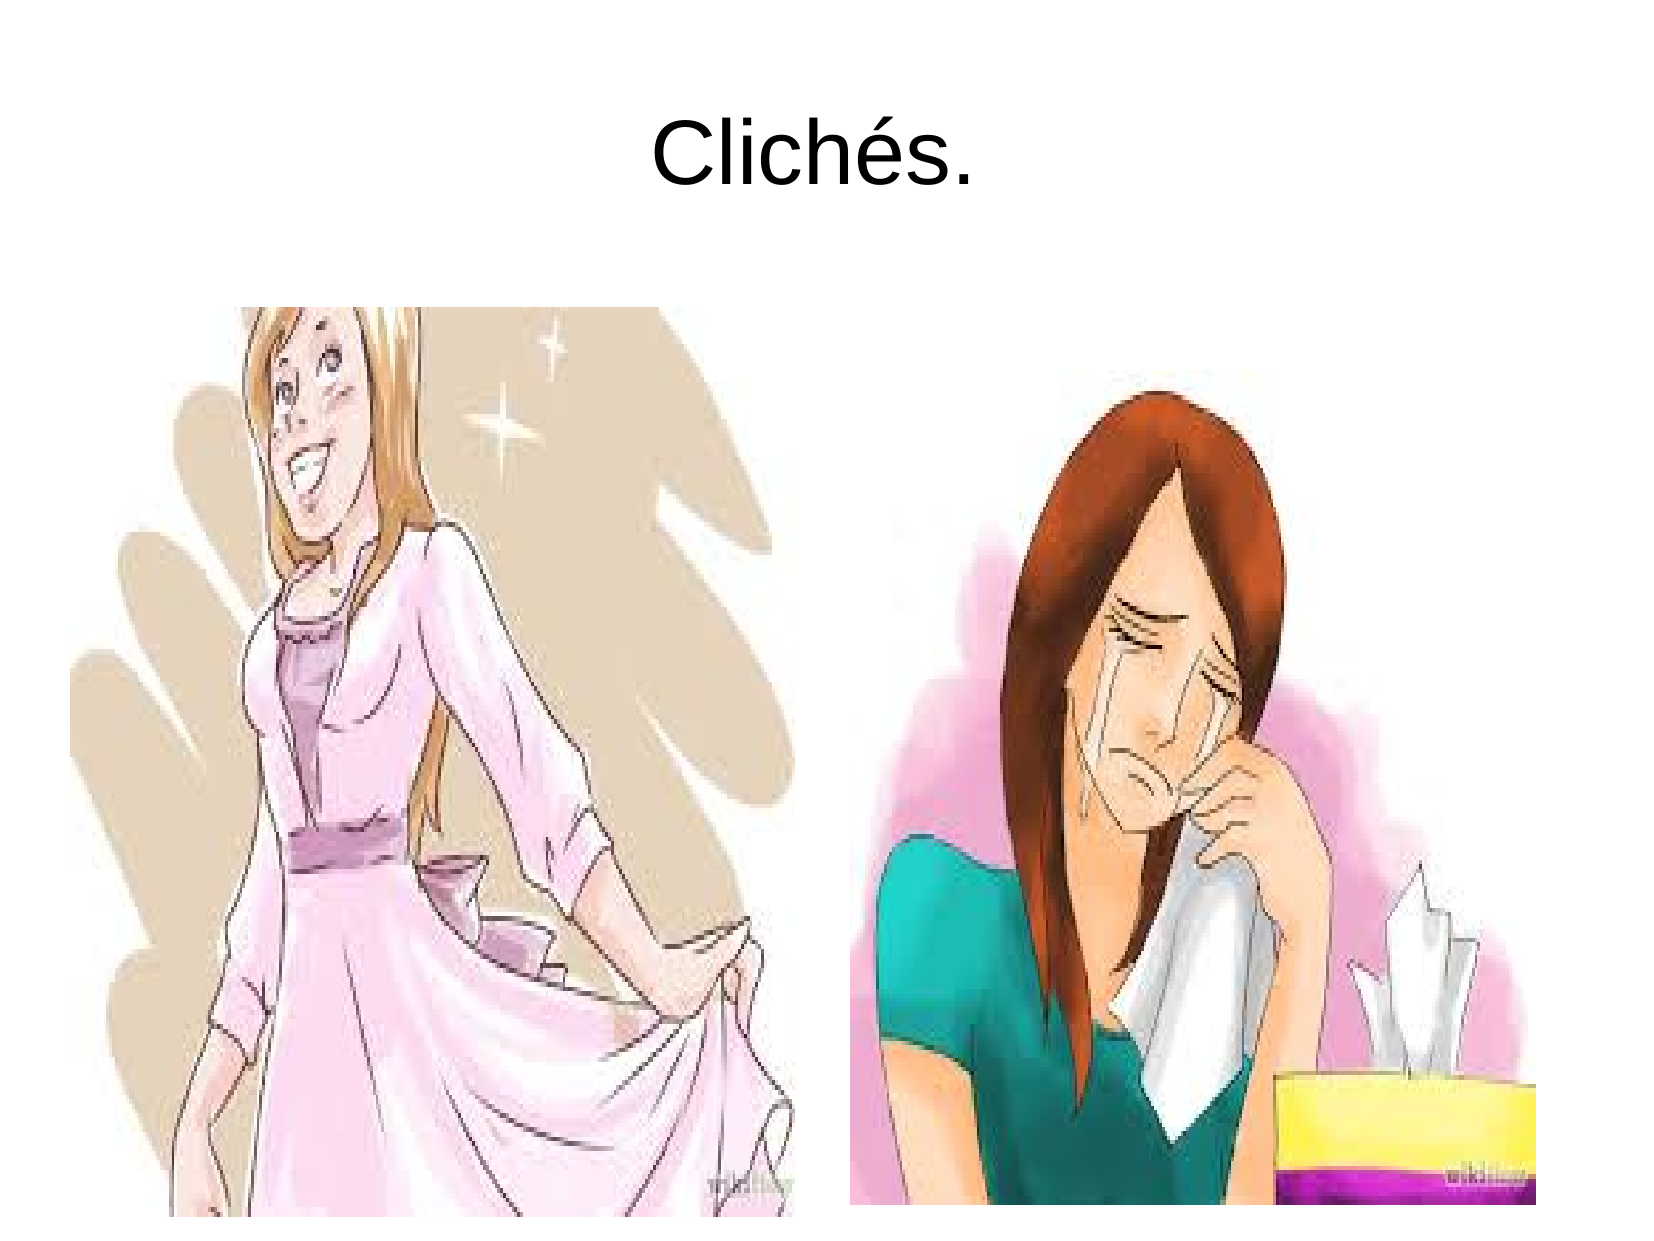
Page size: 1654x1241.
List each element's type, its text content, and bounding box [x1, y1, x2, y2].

picture [70, 307, 804, 1217]
picture [850, 370, 1536, 1205]
title Clichés. [82, 49, 1571, 257]
